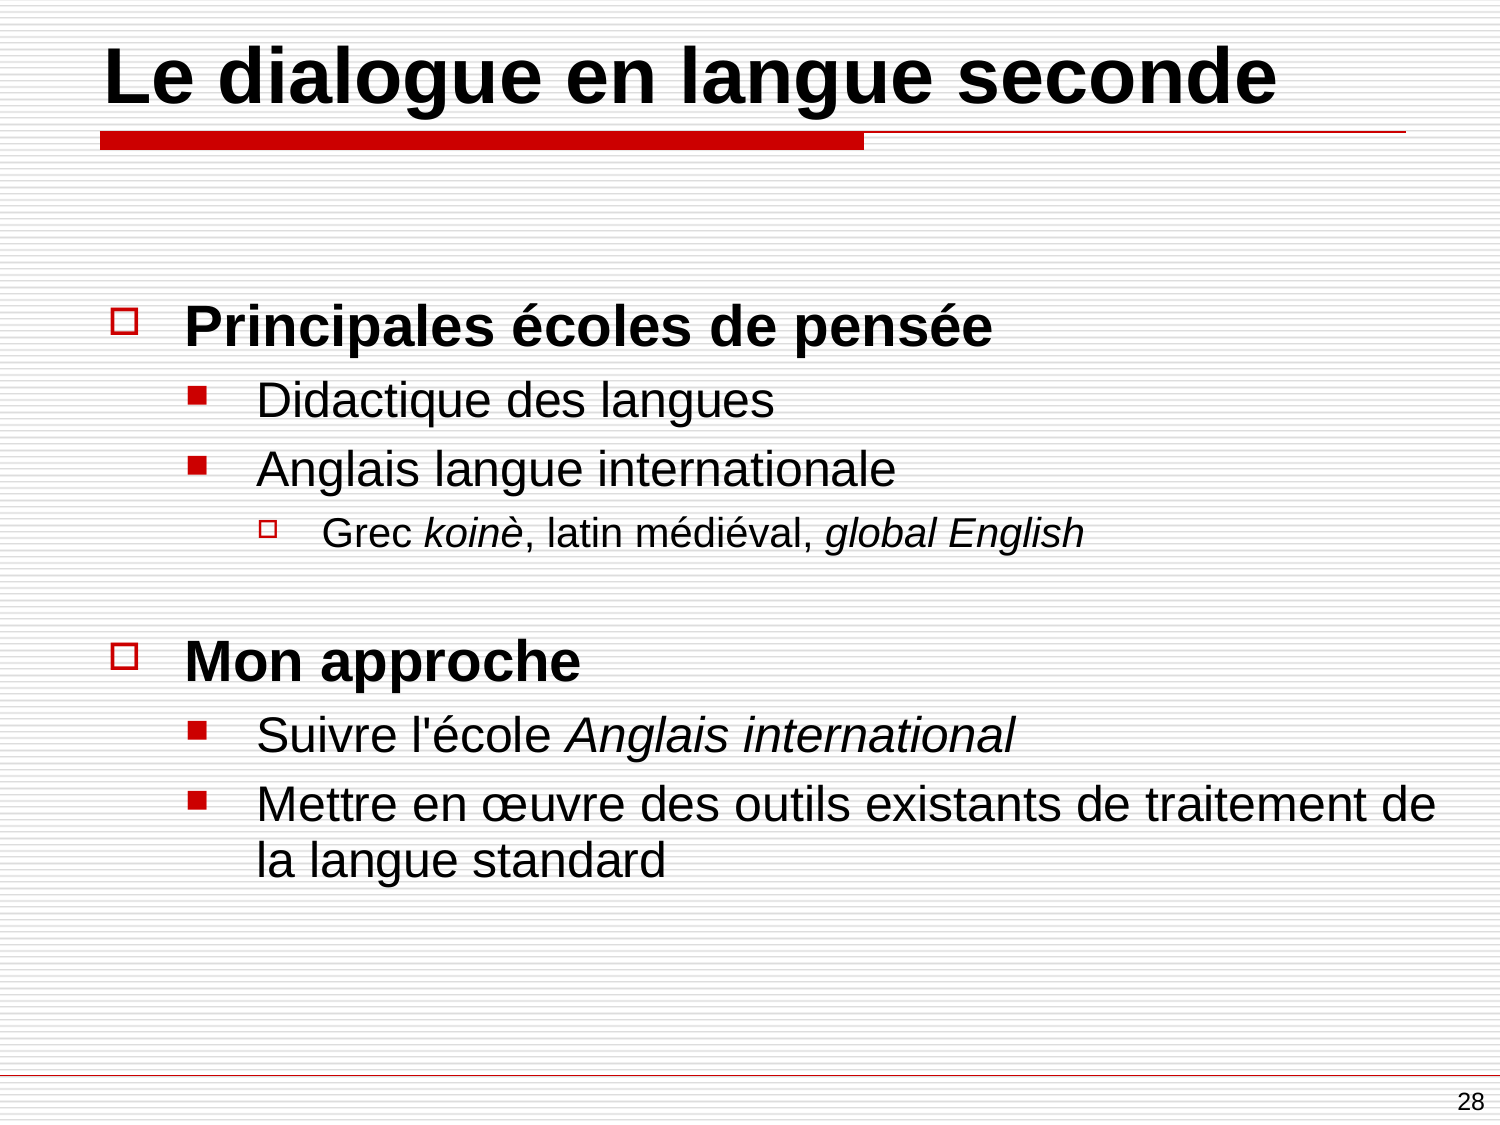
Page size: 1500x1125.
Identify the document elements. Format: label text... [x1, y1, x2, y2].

list Principales écoles de pensée Didactique des langues Anglais langue internationale Grec koinè, latin médiéval, global English Mon approche Suivre l'école Anglais international Mettre en œuvre des outils existants de traitement de la langue standard [92, 206, 1477, 1063]
title Le dialogue en langue seconde [88, 24, 1477, 129]
picture [0, 0, 1500, 1075]
picture [0, 1076, 1500, 1125]
